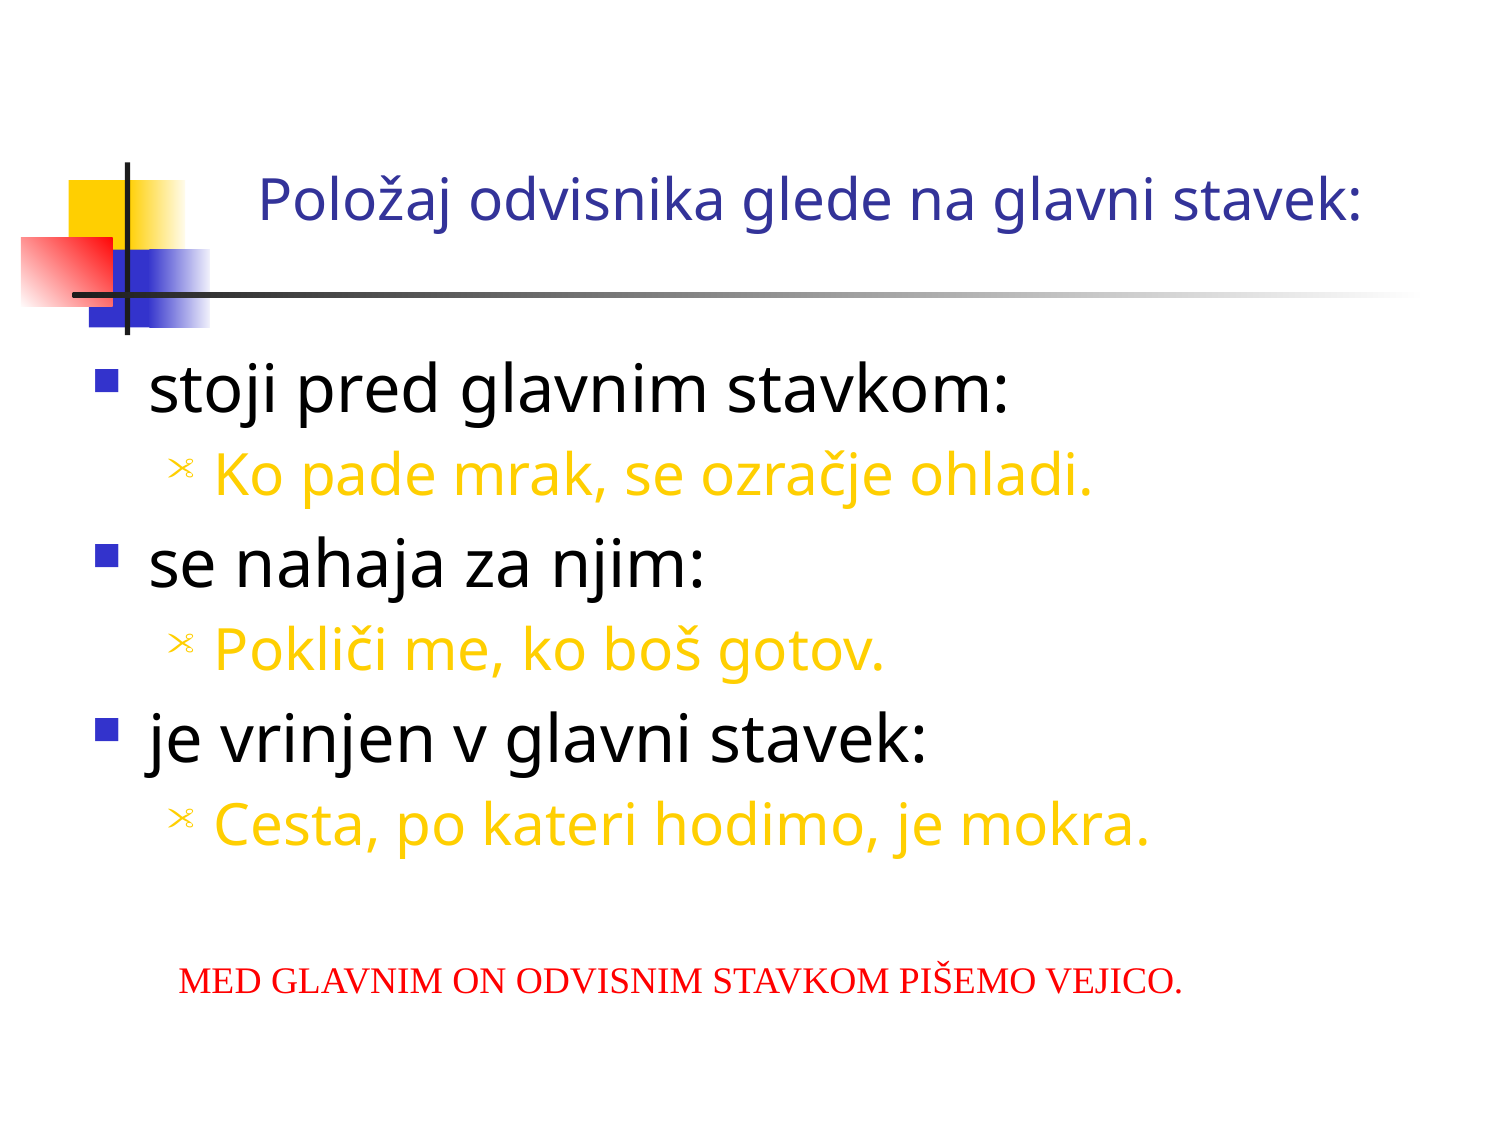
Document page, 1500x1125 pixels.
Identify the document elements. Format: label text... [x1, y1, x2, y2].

list stoji pred glavnim stavkom: Ko pade mrak, se ozračje ohladi. se nahaja za njim: Pokliči me, ko boš gotov. je vrinjen v glavni stavek: Cesta, po kateri hodimo, je mokra. [76, 338, 1469, 1013]
title Položaj odvisnika glede na glavni stavek: [171, 101, 1450, 240]
text_box MED GLAVNIM ON ODVISNIM STAVKOM PIŠEMO VEJICO. [88, 953, 1447, 1059]
